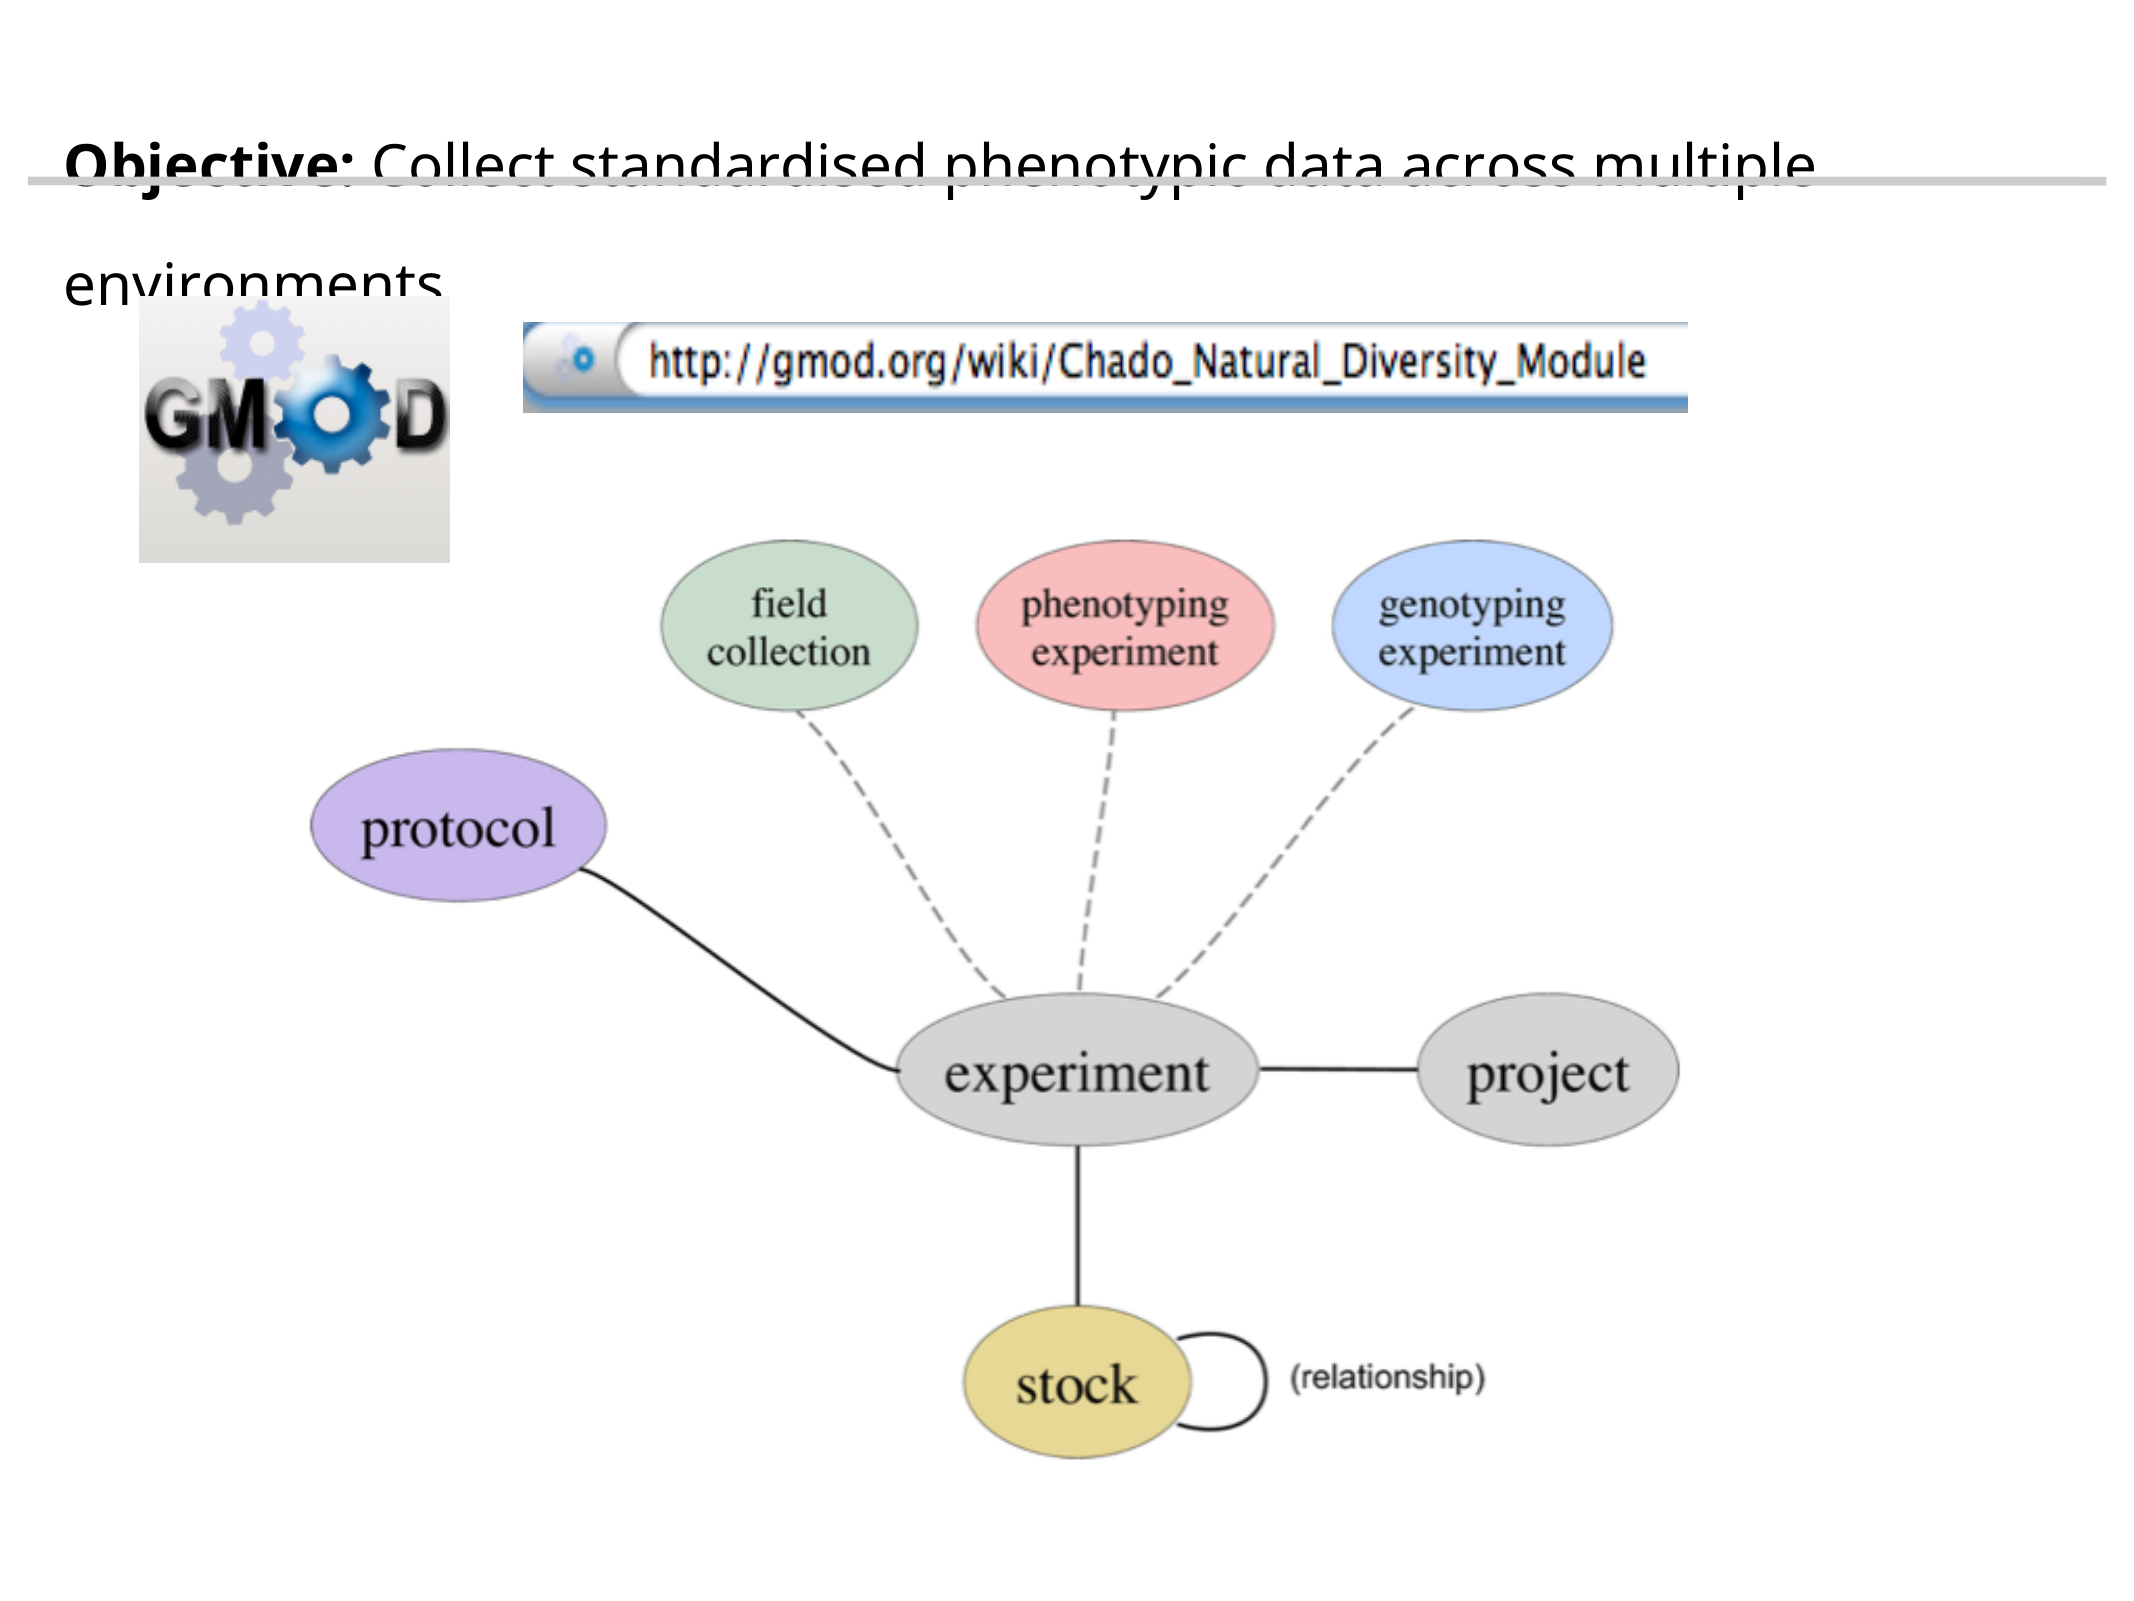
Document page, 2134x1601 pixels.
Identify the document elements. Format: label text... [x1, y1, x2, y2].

text_box Objective: Collect standardised phenotypic data across multiple environments [49, 77, 2063, 176]
picture [139, 296, 1724, 1564]
text_box Objective: Collect standardised phenotypic data across multiple environments [49, 186, 2063, 261]
